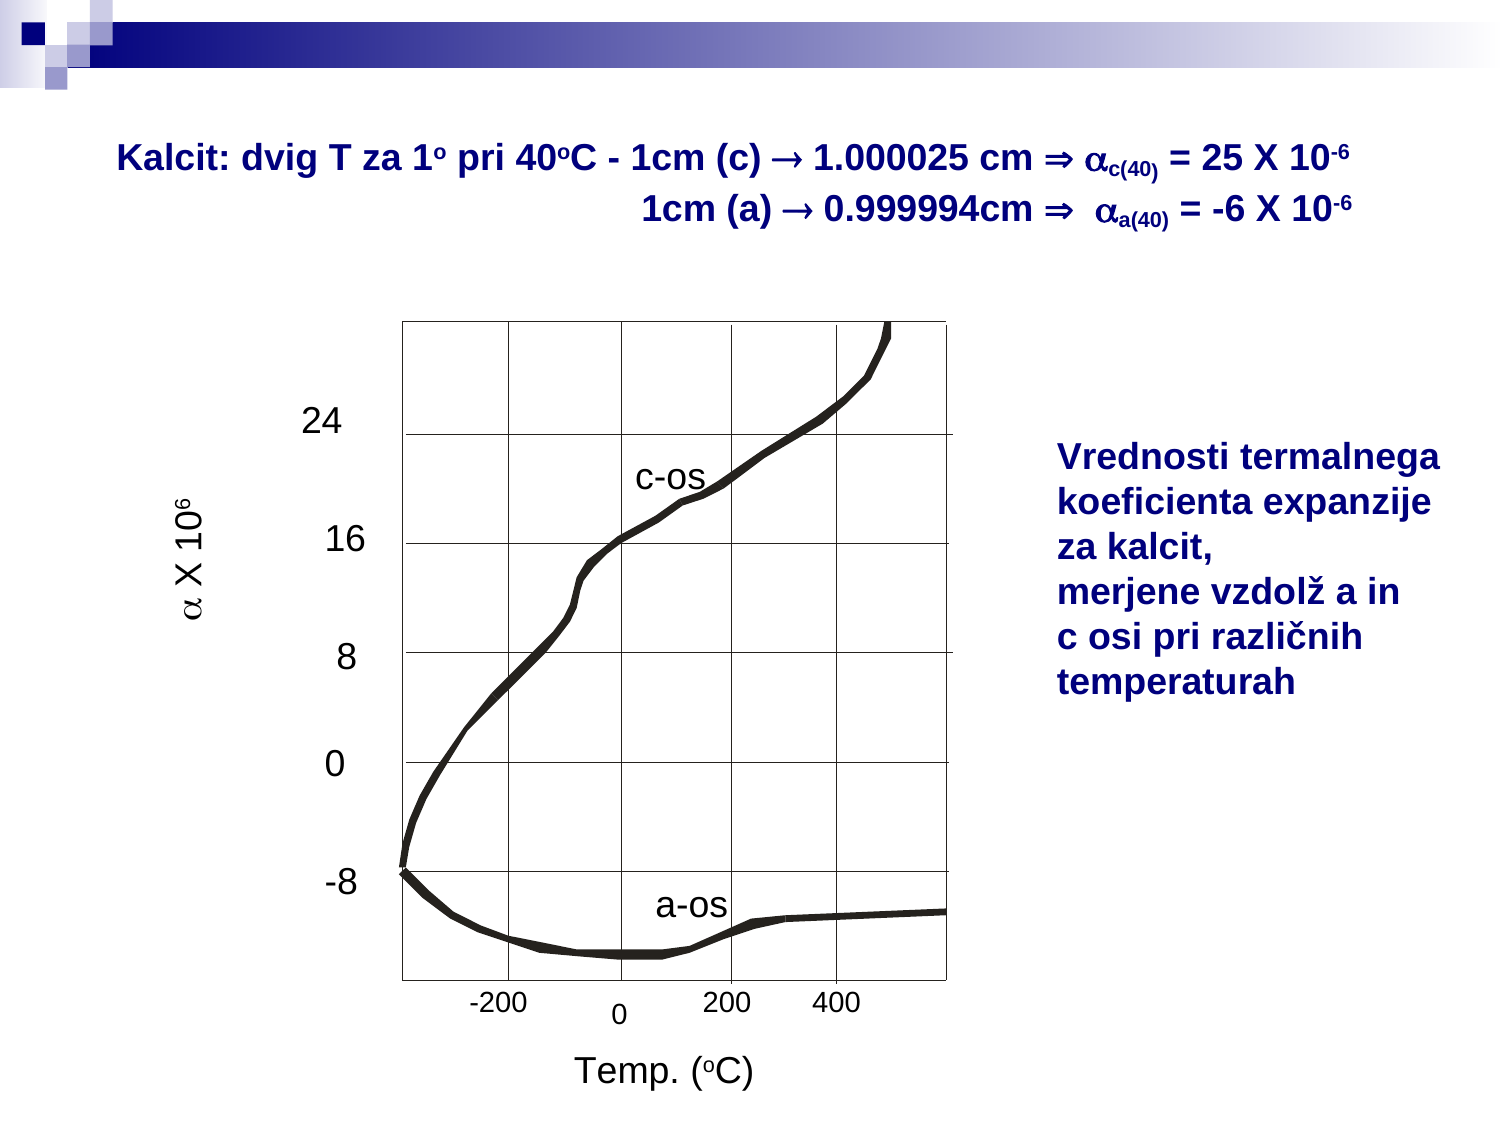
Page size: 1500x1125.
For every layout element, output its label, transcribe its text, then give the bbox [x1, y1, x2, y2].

text_box 400 [797, 976, 876, 1027]
text_box Kalcit: dvig T za 1o pri 40oC - 1cm (c)  1.000025 cm  c(40) = 25 X 10-6 1cm (a)  0.999994cm  a(40) = -6 X 10-6 [101, 125, 1368, 240]
text_box 16 [309, 506, 382, 568]
text_box 0 [309, 730, 361, 792]
text_box 24 [286, 388, 358, 449]
text_box Temp. (oC) [558, 1038, 770, 1099]
text_box  X 106 [156, 483, 217, 637]
text_box -8 [309, 849, 373, 910]
text_box 200 [687, 975, 767, 1027]
text_box 8 [321, 624, 373, 686]
text_box -200 [454, 976, 543, 1027]
chart [395, 314, 958, 988]
text_box a-os [640, 872, 744, 934]
text_box Vrednosti termalnega koeficienta expanzije za kalcit, merjene vzdolž a in c osi pri različnih temperaturah [1042, 423, 1466, 710]
text_box c-os [620, 444, 721, 505]
text_box 0 [596, 987, 643, 1039]
